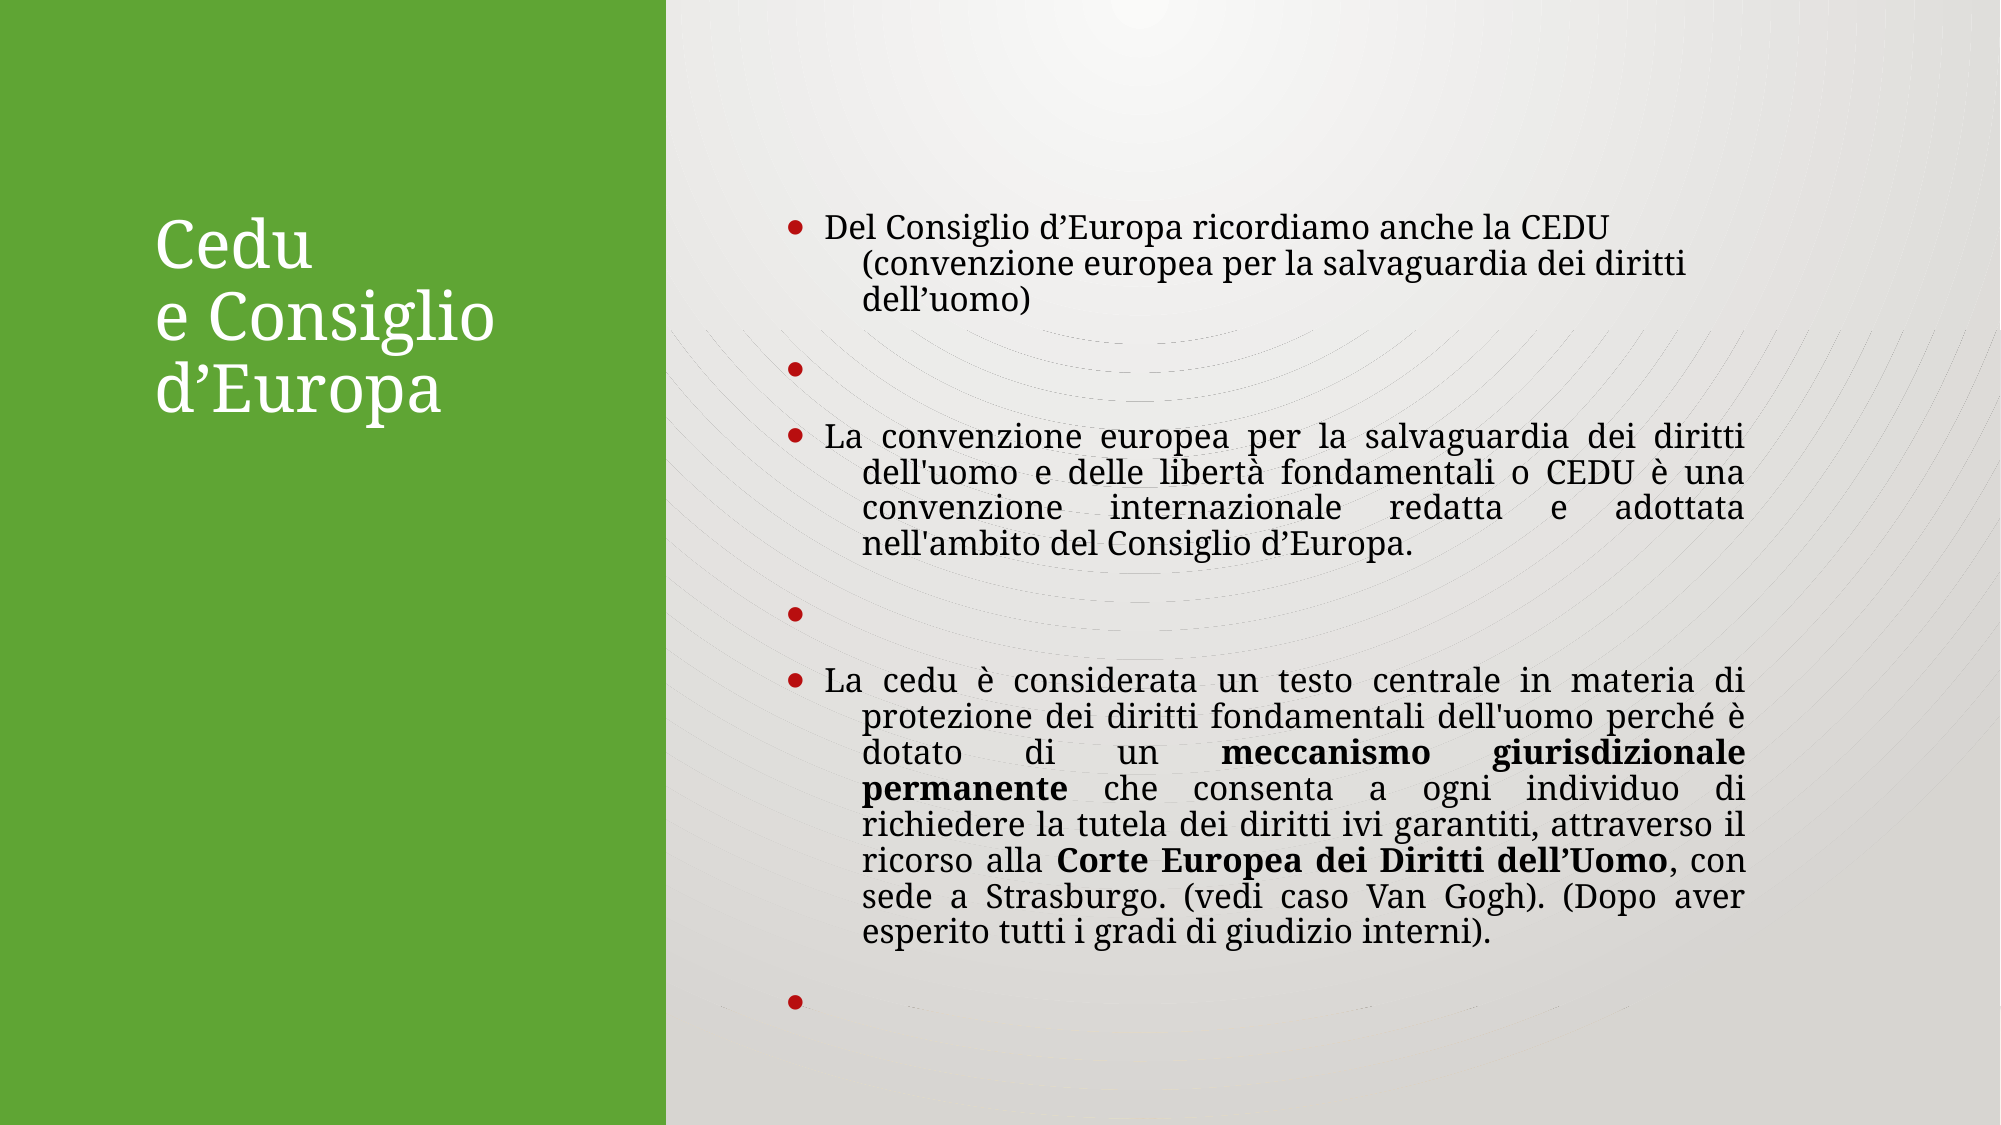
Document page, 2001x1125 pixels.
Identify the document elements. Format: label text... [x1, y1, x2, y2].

title Cedu e Consiglio d’Europa [139, 203, 587, 956]
text_box [0, 0, 2000, 1125]
list Del Consiglio d’Europa ricordiamo anche la CEDU (convenzione europea per la salvaguardia dei diritti dell’uomo) La convenzione europea per la salvaguardia dei diritti dell'uomo e delle libertà fondamentali o CEDU è una convenzione internazionale redatta e adottata nell'ambito del Consiglio d’Europa. La cedu è considerata un testo centrale in materia di protezione dei diritti fondamentali dell'uomo perché è dotato di un meccanismo giurisdizionale permanente che consenta a ogni individuo di richiedere la tutela dei diritti ivi garantiti, attraverso il ricorso alla Corte Europea dei Diritti dell’Uomo, con sede a Strasburgo. (vedi caso Van Gogh). (Dopo aver esperito tutti i gradi di giudizio interni). [771, 203, 1762, 1010]
